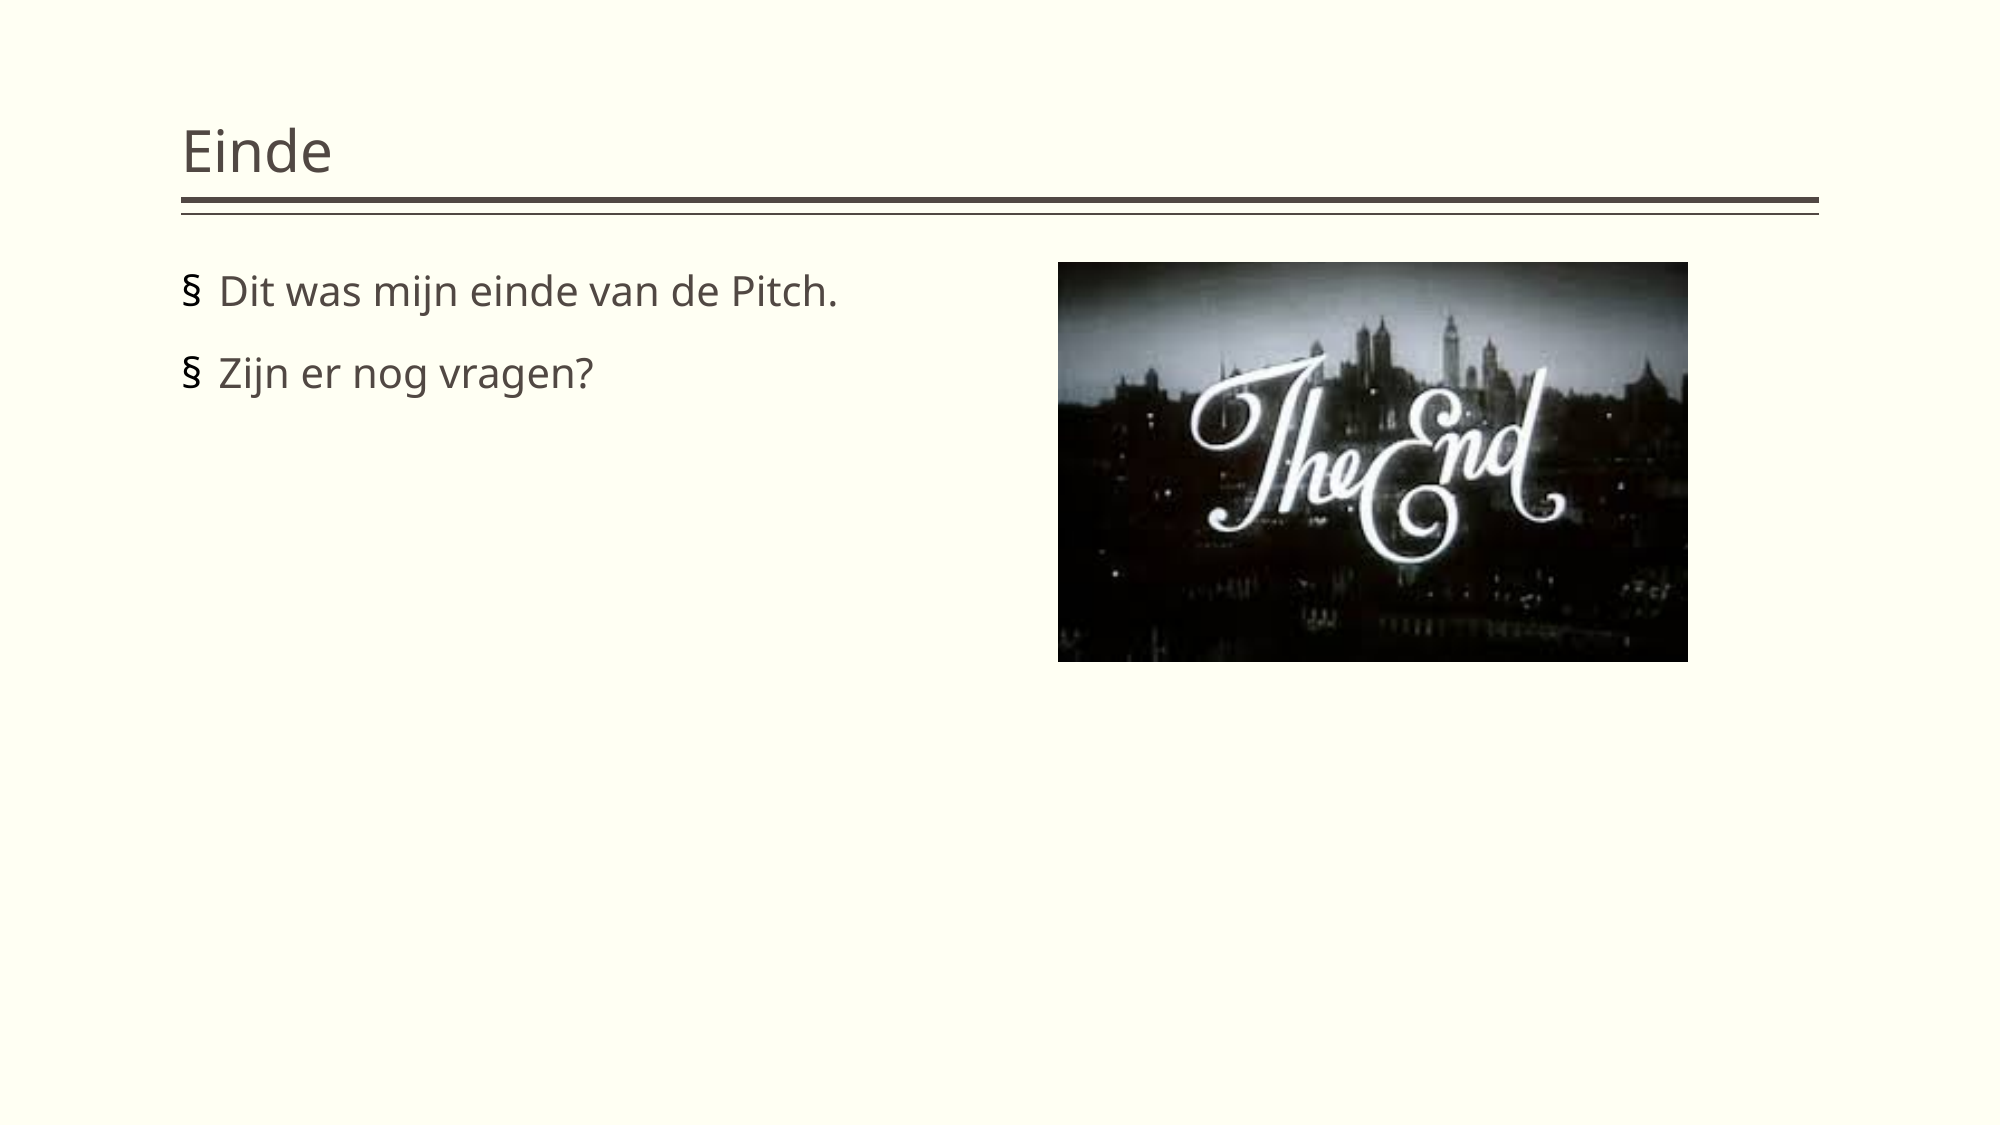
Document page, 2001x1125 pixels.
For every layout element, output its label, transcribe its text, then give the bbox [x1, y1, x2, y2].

list Dit was mijn einde van de Pitch. Zijn er nog vragen? [181, 262, 988, 1013]
title Einde [181, 12, 1819, 193]
picture [1058, 262, 1688, 662]
